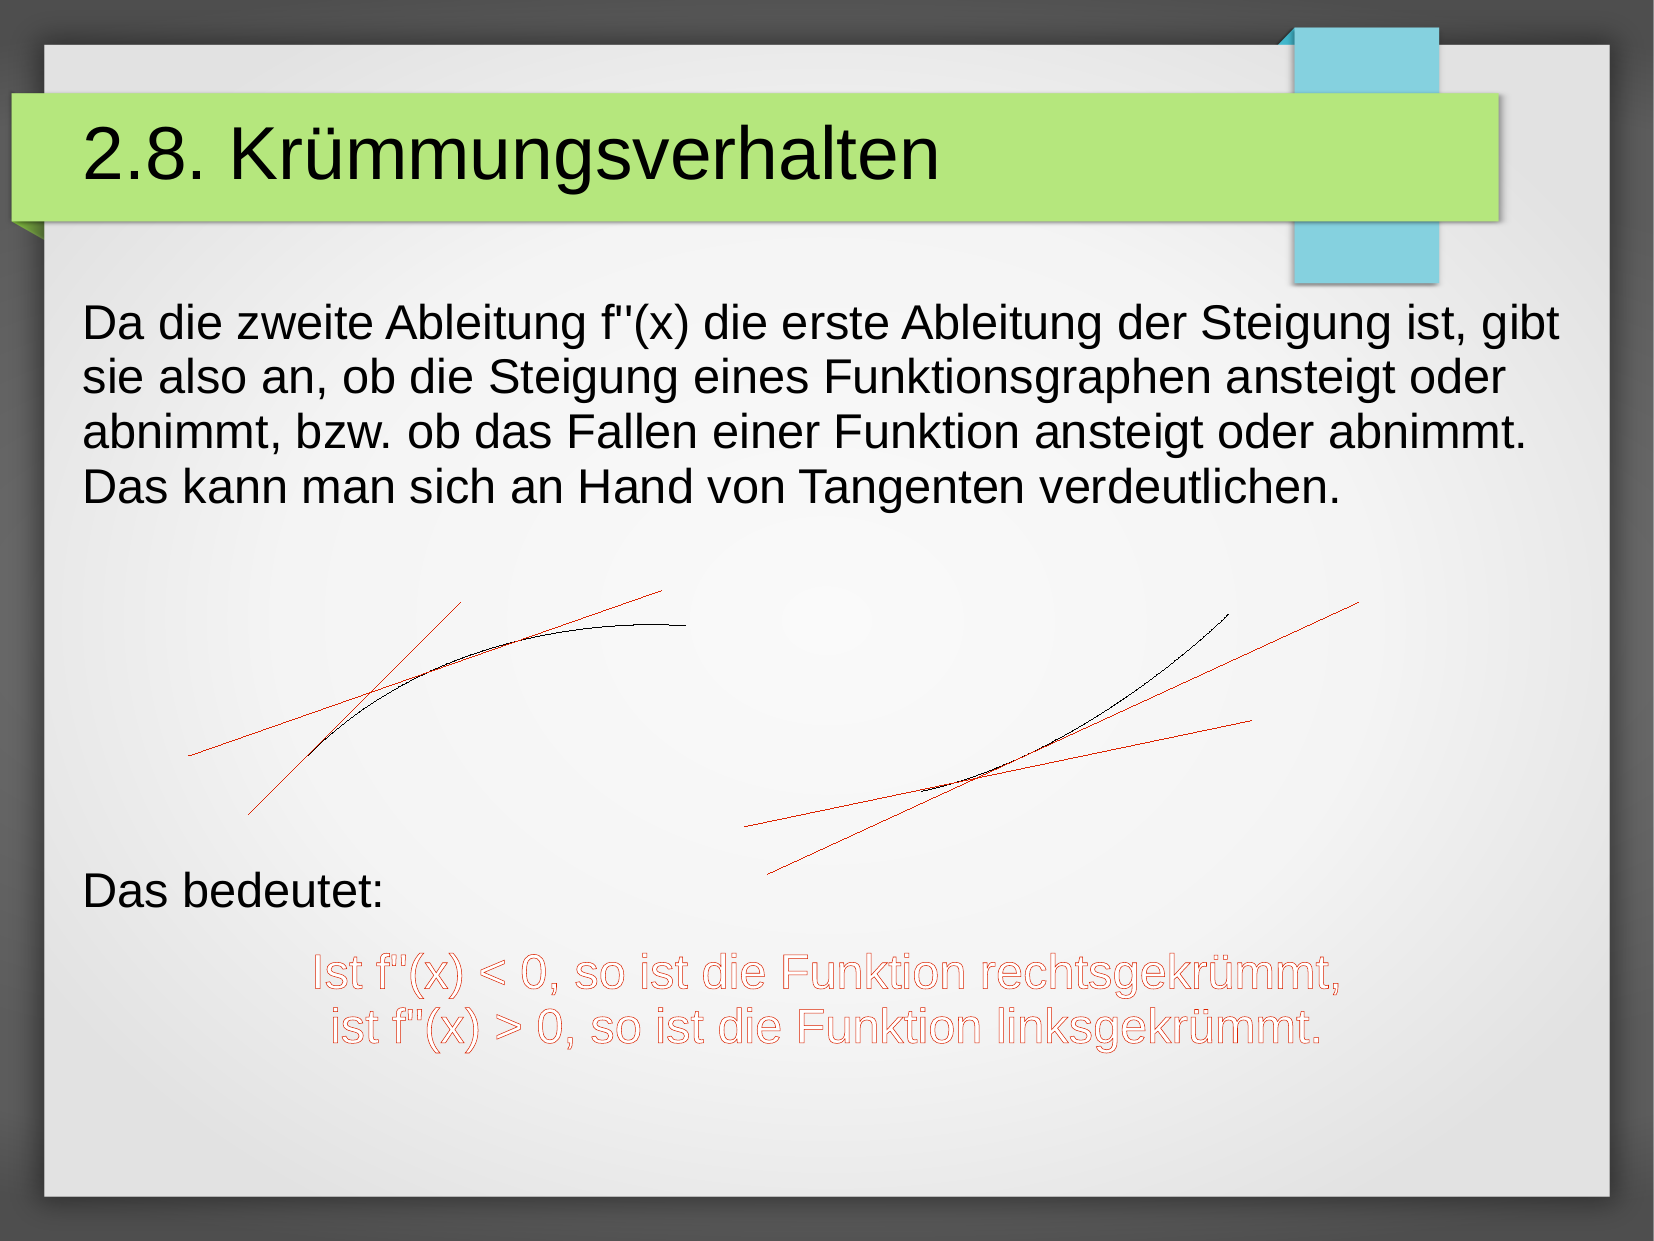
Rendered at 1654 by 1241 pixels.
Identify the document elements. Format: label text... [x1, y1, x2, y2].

picture [0, 0, 1654, 1241]
list Da die zweite Ableitung f''(x) die erste Ableitung der Steigung ist, gibt sie also an, ob die Steigung eines Funktionsgraphen ansteigt oder abnimmt, bzw. ob das Fallen einer Funktion ansteigt oder abnimmt. Das kann man sich an Hand von Tangenten verdeutlichen. Das bedeutet: Ist f''(x) < 0, so ist die Funktion rechtsgekrümmt, ist f''(x) > 0, so ist die Funktion linksgekrümmt. [82, 295, 1571, 1111]
title 2.8. Krümmungsverhalten [82, 94, 1264, 213]
